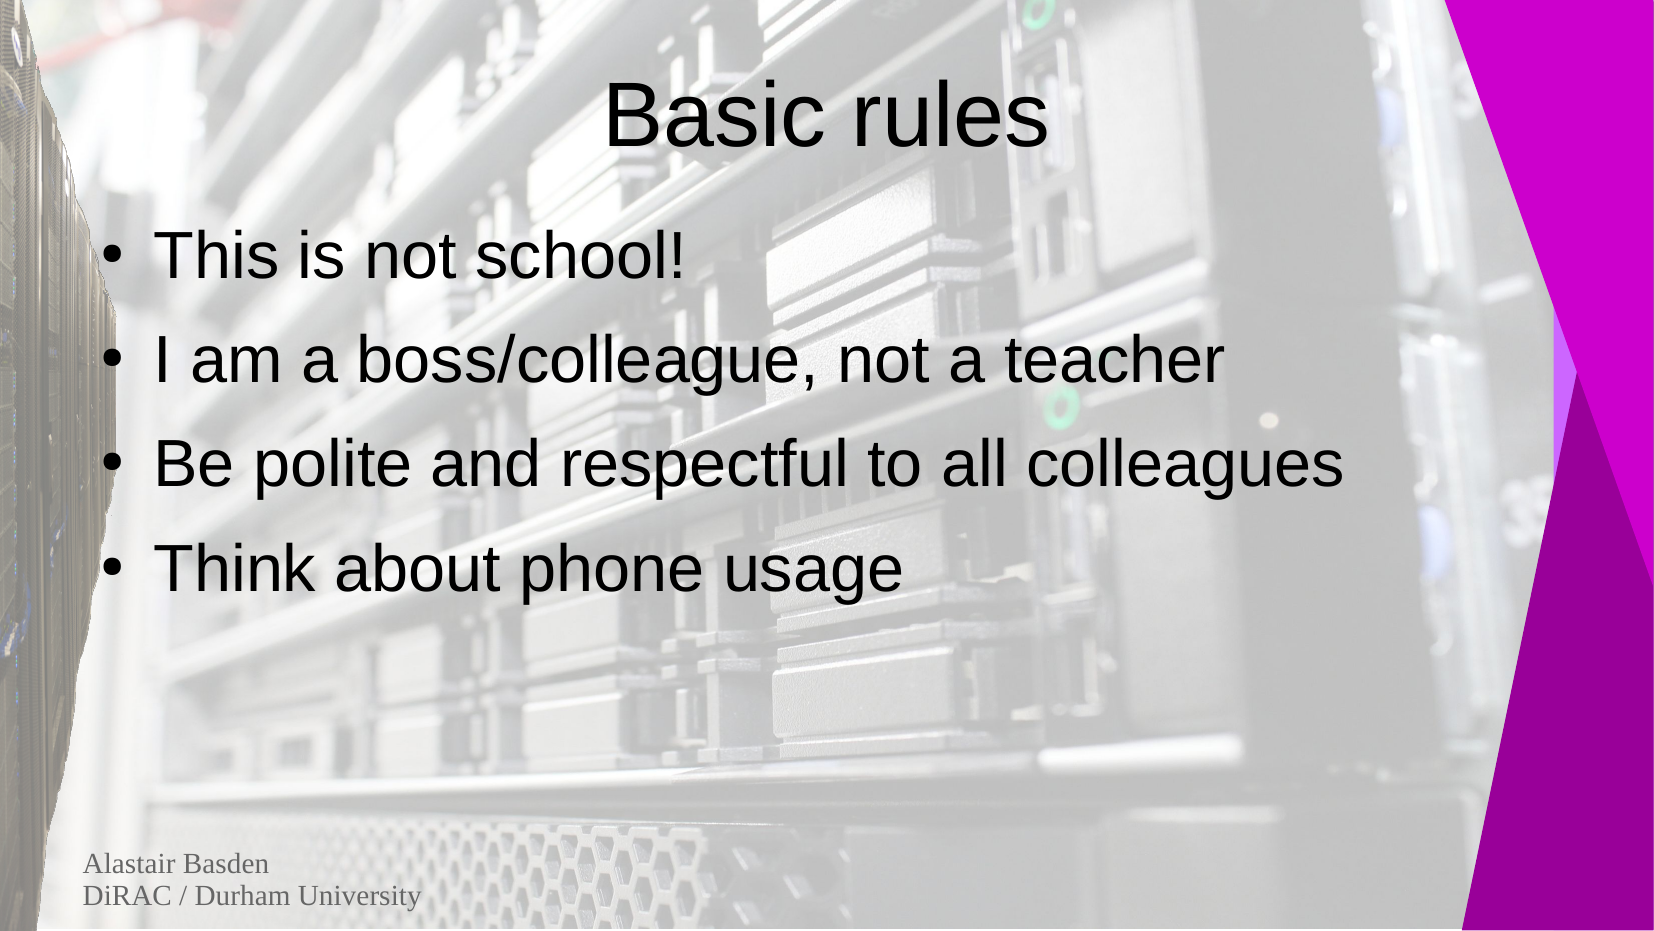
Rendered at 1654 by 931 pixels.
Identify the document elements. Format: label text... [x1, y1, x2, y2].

picture [0, 0, 1521, 931]
title Basic rules [82, 37, 1571, 193]
list This is not school! I am a boss/colleague, not a teacher Be polite and respectful to all colleagues Think about phone usage [82, 217, 1571, 758]
